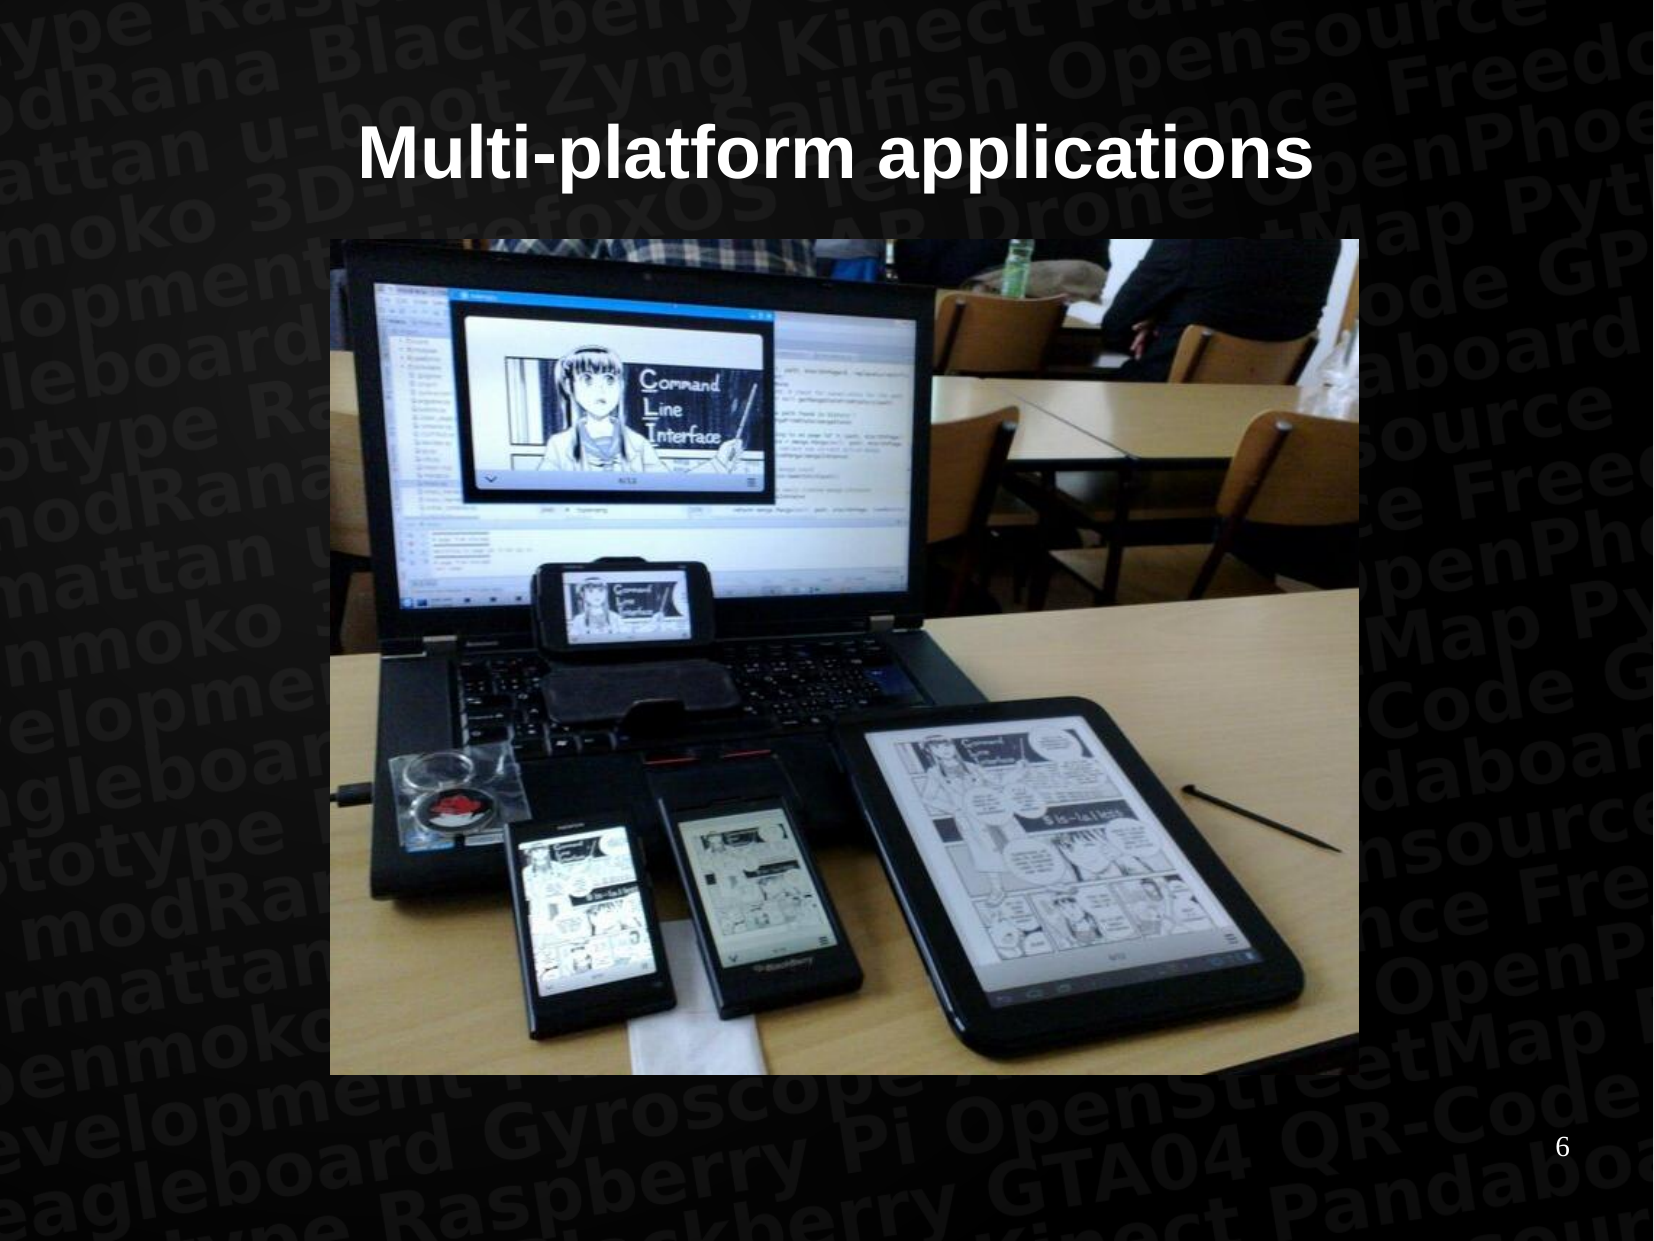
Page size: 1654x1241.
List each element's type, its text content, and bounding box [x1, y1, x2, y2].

picture [0, 0, 1654, 1241]
title Multi-platform applications [82, 49, 1571, 257]
